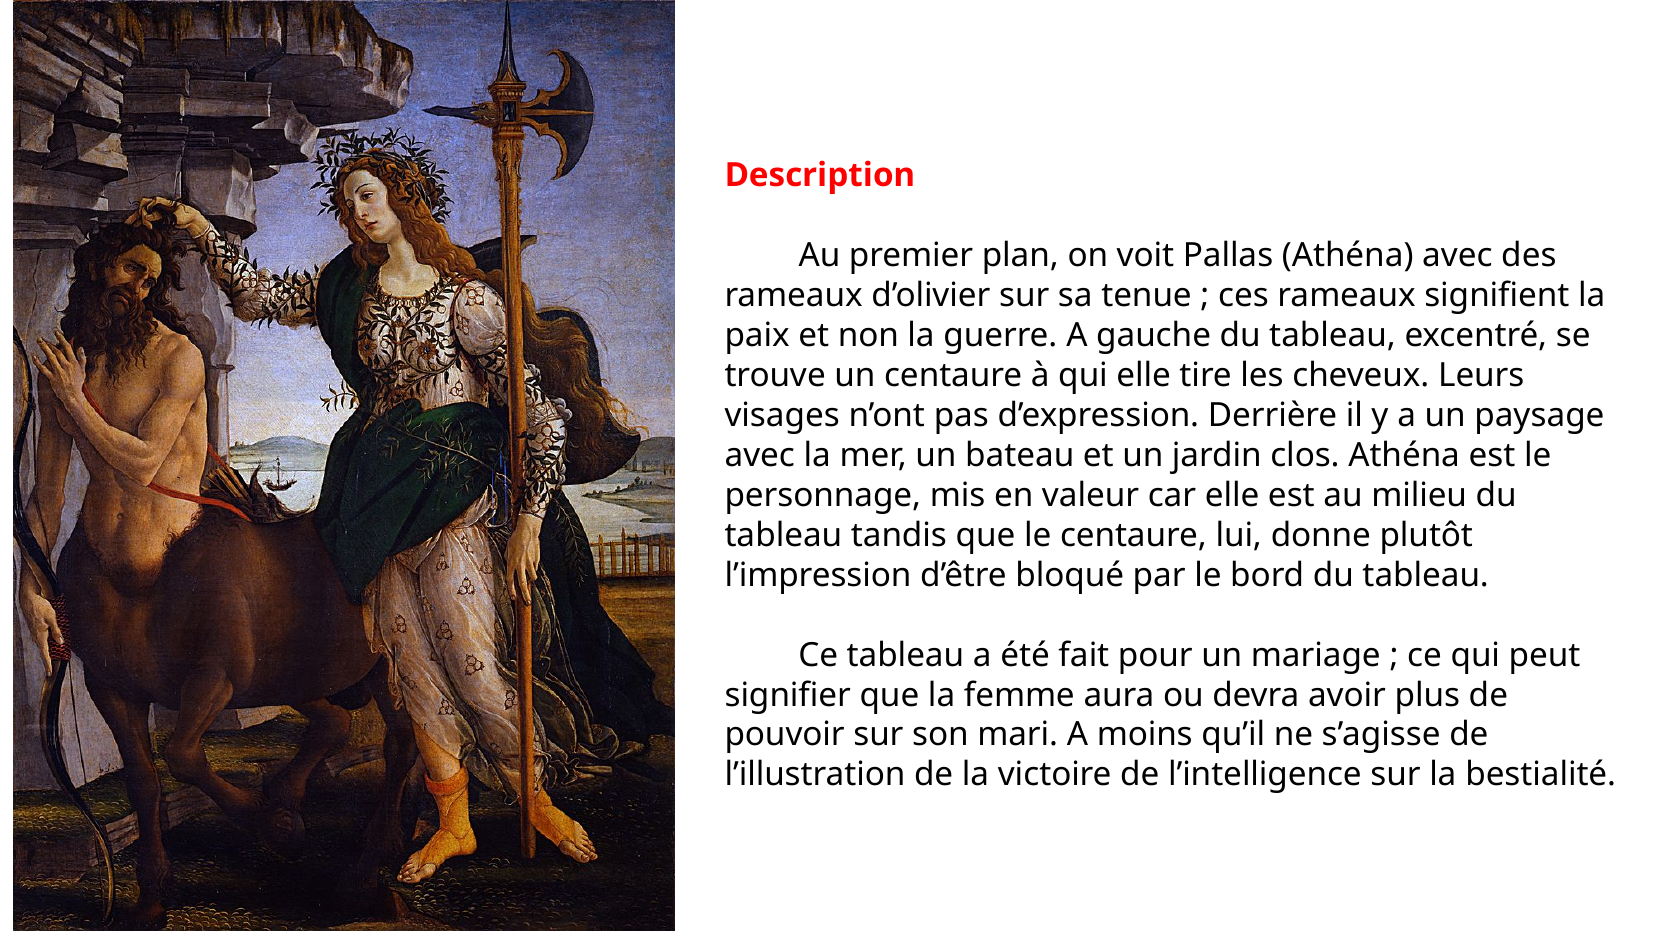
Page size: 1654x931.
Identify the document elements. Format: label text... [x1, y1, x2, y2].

picture [13, 0, 675, 931]
text_box Description Au premier plan, on voit Pallas (Athéna) avec des rameaux d’olivier sur sa tenue ; ces rameaux signifient la paix et non la guerre. A gauche du tableau, excentré, se trouve un centaure à qui elle tire les cheveux. Leurs visages n’ont pas d’expression. Derrière il y a un paysage avec la mer, un bateau et un jardin clos. Athéna est le personnage, mis en valeur car elle est au milieu du tableau tandis que le centaure, lui, donne plutôt l’impression d’être bloqué par le bord du tableau. Ce tableau a été fait pour un mariage ; ce qui peut signifier que la femme aura ou devra avoir plus de pouvoir sur son mari. A moins qu’il ne s’agisse de l’illustration de la victoire de l’intelligence sur la bestialité. [709, 146, 1640, 929]
